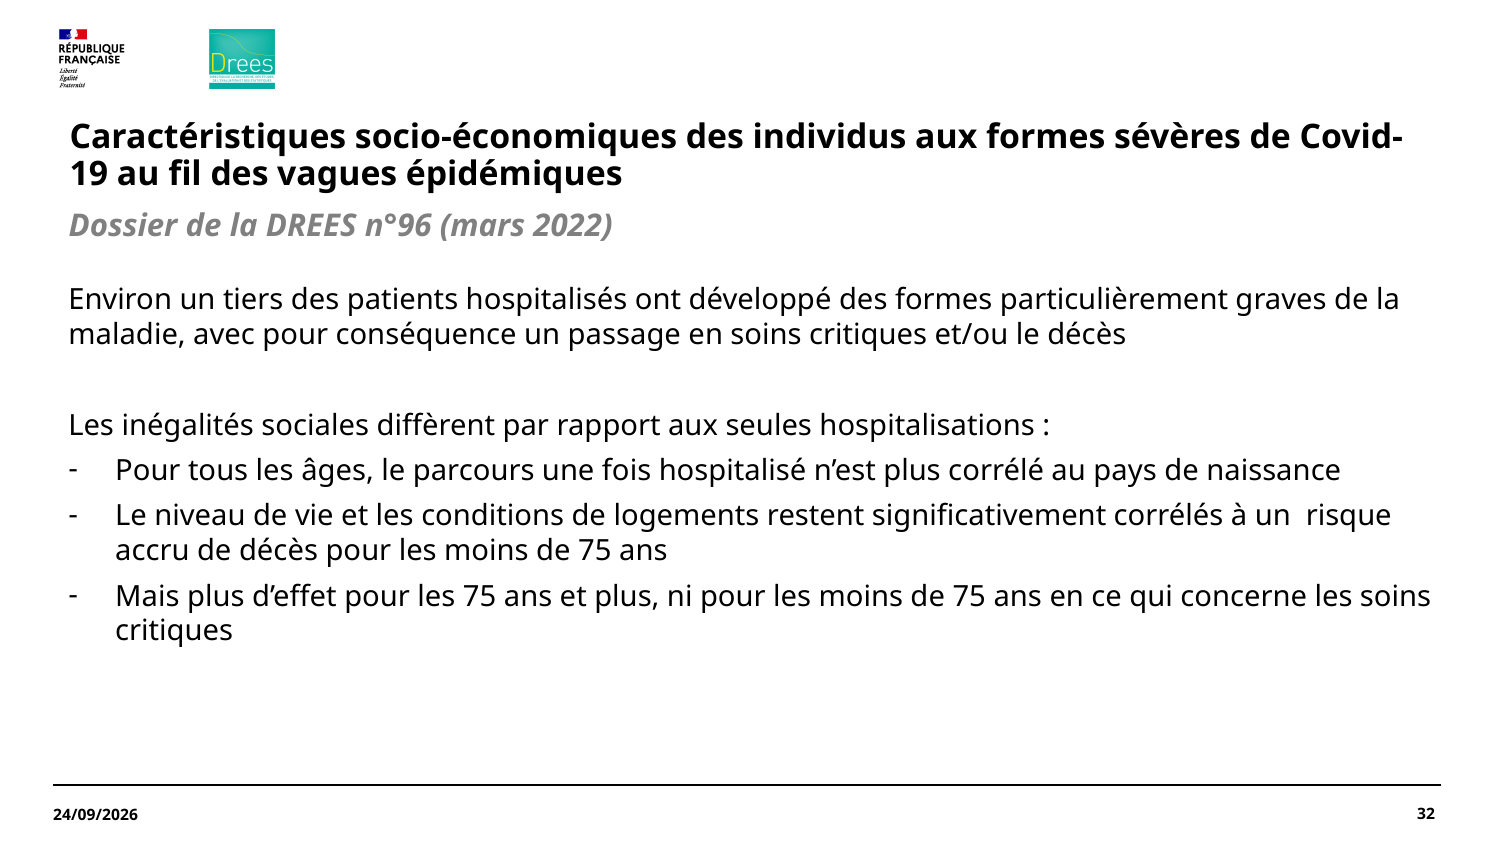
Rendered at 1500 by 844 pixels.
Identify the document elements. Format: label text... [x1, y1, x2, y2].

picture [47, 17, 136, 107]
slide_number 25/11/2024 [53, 787, 246, 844]
picture [209, 29, 275, 89]
list Environ un tiers des patients hospitalisés ont développé des formes particulièrement graves de la maladie, avec pour conséquence un passage en soins critiques et/ou le décès Les inégalités sociales diffèrent par rapport aux seules hospitalisations : Pour tous les âges, le parcours une fois hospitalisé n’est plus corrélé au pays de naissance Le niveau de vie et les conditions de logements restent significativement corrélés à un risque accru de décès pour les moins de 75 ans Mais plus d’effet pour les 75 ans et plus, ni pour les moins de 75 ans en ce qui concerne les soins critiques [53, 280, 1436, 753]
title Caractéristiques socio-économiques des individus aux formes sévères de Covid-19 au fil des vagues épidémiques [53, 112, 1436, 201]
list Dossier de la DREES n°96 (mars 2022) [53, 204, 1436, 245]
